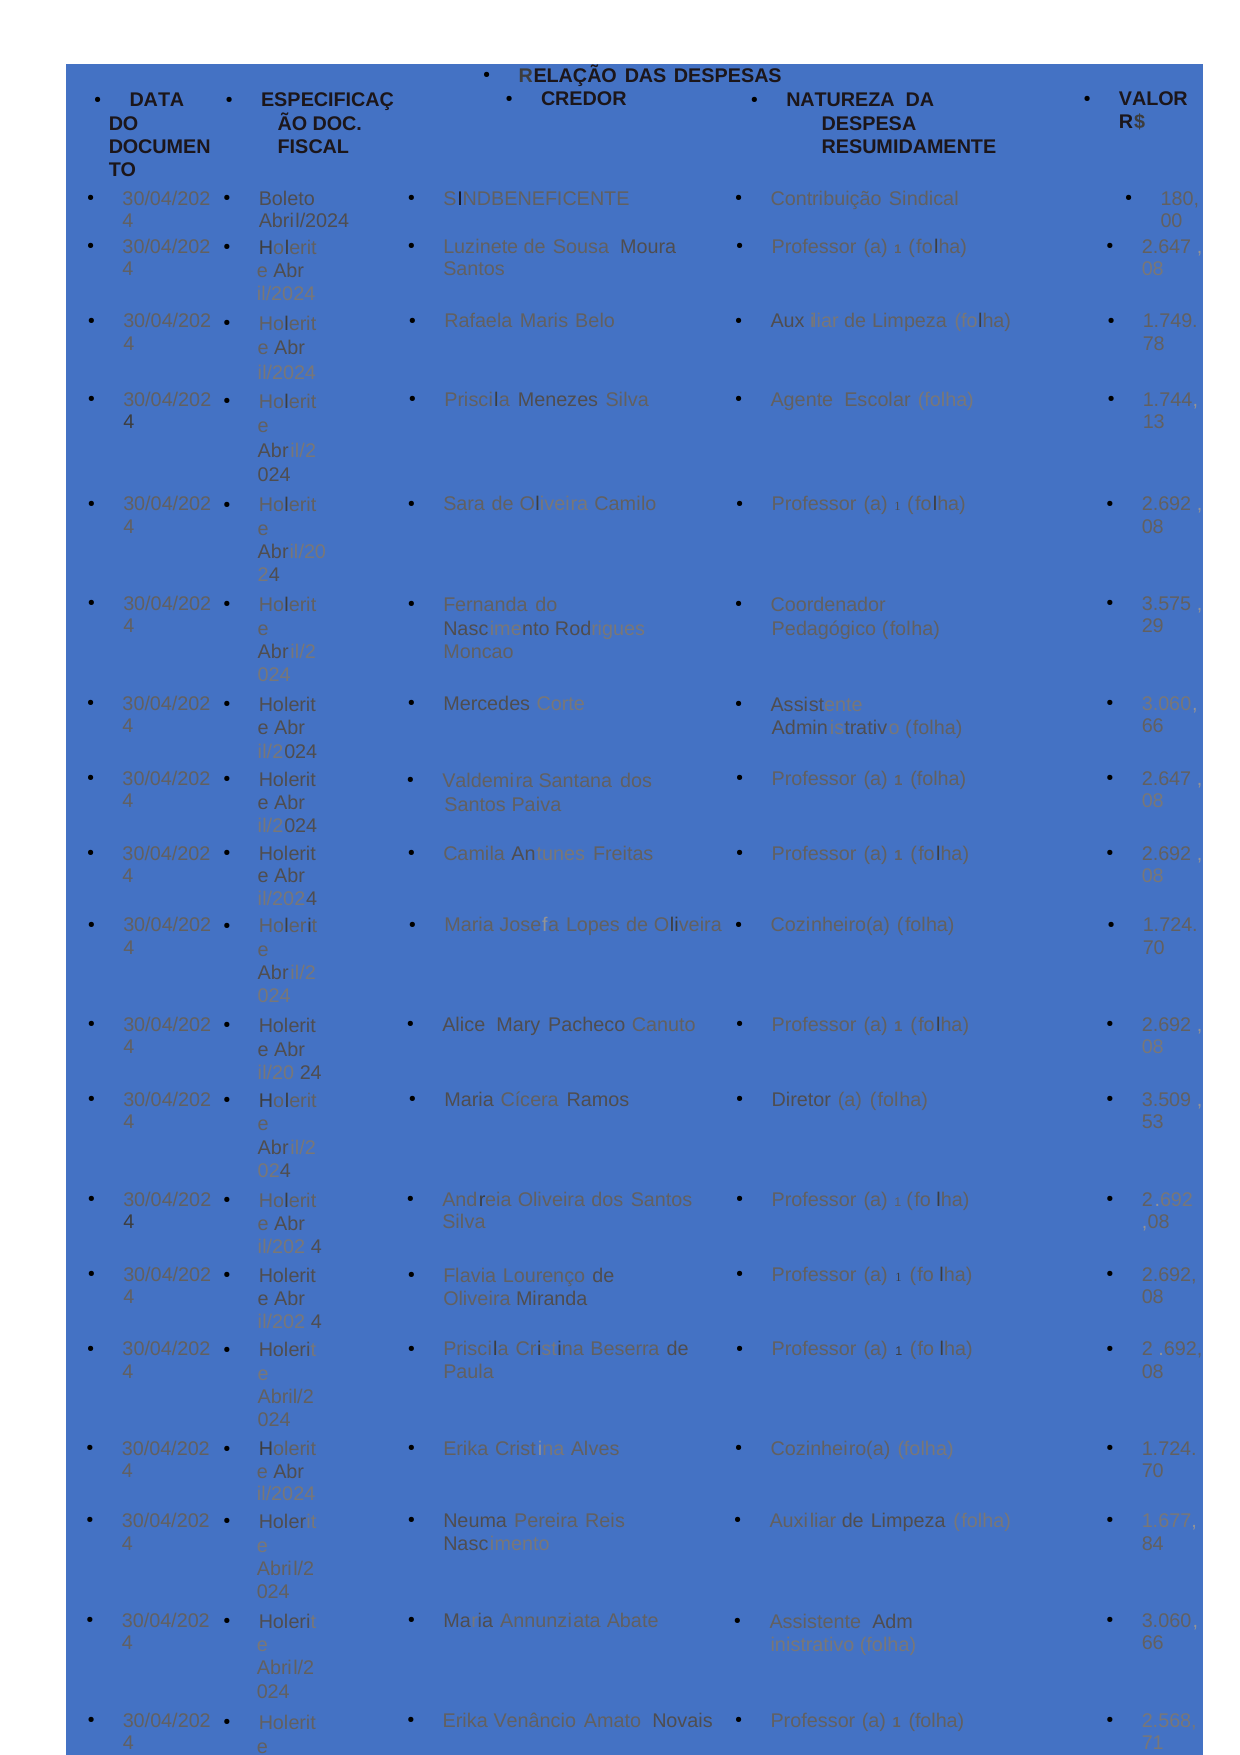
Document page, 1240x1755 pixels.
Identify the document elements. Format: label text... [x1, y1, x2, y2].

table_cell Fernanda do Nascimento Rodrigues Moncao [402, 593, 730, 692]
table_cell 1.724.70 [1029, 1438, 1203, 1510]
table_cell Professor (a) 1 (fo lha) [730, 1338, 1029, 1438]
table_cell Maria Annunziata Abate [402, 1609, 730, 1709]
table_cell Professor (a) 1 (folha) [730, 1014, 1029, 1089]
table_cell 180,00 [1029, 188, 1203, 235]
table_cell Valdemira Santana dos Santos Paiva [402, 767, 730, 842]
table_cell 30/04/2024 [66, 1510, 218, 1609]
table_cell 1.744,13 [1029, 388, 1203, 493]
table_cell Cozinheiro(a) (folha) [730, 914, 1029, 1014]
table_cell 30/04/2024 [66, 1609, 218, 1709]
table_cell 3.575 ,29 [1029, 593, 1203, 692]
table_cell Professor (a) 1 (folha) [730, 493, 1029, 593]
table_cell ESPECIFICAÇÃO DOC. FISCAL [218, 88, 402, 188]
table_cell Flavia Lourenço de Oliveira Miranda [402, 1263, 730, 1338]
table_cell 30/04/2024 [66, 1014, 218, 1089]
table_cell 30/04/2024 [66, 1263, 218, 1338]
table_cell VALOR R$ [1029, 88, 1203, 188]
table_cell Mercedes Corte [402, 692, 730, 767]
table_cell Holerite Abril/2024 [218, 1338, 402, 1438]
table_cell SINDBENEFICENTE [402, 188, 730, 235]
table_cell 2 .692,08 [1029, 1338, 1203, 1438]
table_cell Assistente Administrativo (folha) [730, 692, 1029, 767]
table_cell Holerite Abr il/20 24 [218, 1014, 402, 1089]
table_cell Professor (a) 1 (fo lha) [730, 1188, 1029, 1263]
table_cell Holerite Abr il/2024 [218, 767, 402, 842]
table_cell CREDOR [402, 88, 730, 188]
table_cell 30/04/2024 [66, 493, 218, 593]
table_cell 2.647 ,08 [1029, 235, 1203, 310]
table_cell Maria Josefa Lopes de Oliveira [402, 914, 730, 1014]
table_cell Camila Antunes Freitas [402, 842, 730, 914]
table_cell Holerite Abr il/202 4 [218, 1263, 402, 1338]
table_cell Professor (a) 1 (folha) [730, 1709, 1029, 1755]
table_cell Diretor (a) (folha) [730, 1089, 1029, 1188]
table_cell Professor (a) 1 (folha) [730, 235, 1029, 310]
table_cell Andreia Oliveira dos Santos Silva [402, 1188, 730, 1263]
table_cell 2.568,71 [1029, 1709, 1203, 1755]
table_cell Boleto Abril/2024 [218, 188, 402, 235]
table_cell 2.692 ,08 [1029, 1188, 1203, 1263]
table_cell Maria Cícera Ramos [402, 1089, 730, 1188]
table_cell Holerite Abr il/2024 [218, 842, 402, 914]
table_cell Holerite Abril/2024 [218, 1709, 402, 1755]
table_cell Assistente Adm inistrativo (folha) [730, 1609, 1029, 1709]
table_cell Holerite Abr il/2024 [218, 310, 402, 388]
table_cell 2.692 ,08 [1029, 1014, 1203, 1089]
table_cell 30/04/2024 [66, 1188, 218, 1263]
table_cell 2.692,08 [1029, 1263, 1203, 1338]
table_cell 30/04/2024 [66, 1338, 218, 1438]
table_cell Erika Venâncio Amato Novais [402, 1709, 730, 1755]
table_cell Professor (a) 1 (fo lha) [730, 1263, 1029, 1338]
table_cell 3.060,66 [1029, 692, 1203, 767]
table_cell 30/04/2024 [66, 1709, 218, 1755]
table_cell Holerite Abr il/2024 [218, 692, 402, 767]
table_cell 2.647 ,08 [1029, 767, 1203, 842]
table_cell Holerite Abril/2024 [218, 388, 402, 493]
table_cell 30/04/2024 [66, 914, 218, 1014]
table_cell 3.509 ,53 [1029, 1089, 1203, 1188]
table_cell Holerite Abr il/2024 [218, 235, 402, 310]
table_cell 30/04/2024 [66, 188, 218, 235]
table_cell Holerite Abril/2024 [218, 1609, 402, 1709]
table_cell Auxiliar de Limpeza (folha) [730, 1510, 1029, 1609]
table_cell Priscila Cristina Beserra de Paula [402, 1338, 730, 1438]
table_cell 1.749.78 [1029, 310, 1203, 388]
table_cell 30/04/2024 [66, 310, 218, 388]
table_cell Erika Cristina Alves [402, 1438, 730, 1510]
table_cell Luzinete de Sousa Moura Santos [402, 235, 730, 310]
table_cell Alice Mary Pacheco Canuto [402, 1014, 730, 1089]
table_cell Neuma Pereira Reis Nascimento [402, 1510, 730, 1609]
table_cell 30/04/2024 [66, 692, 218, 767]
table_cell NATUREZA DA DESPESA RESUMIDAMENTE [730, 88, 1029, 188]
table_cell Professor (a) 1 (folha) [730, 842, 1029, 914]
table_cell Holerite Abril/2024 [218, 593, 402, 692]
table_cell 30/04/2024 [66, 767, 218, 842]
table_cell 30/04/2024 [66, 593, 218, 692]
table_cell 30/04/2024 [66, 388, 218, 493]
table_cell 2.692 ,08 [1029, 842, 1203, 914]
table_cell 30/04/2024 [66, 1089, 218, 1188]
table_cell Contribuição Sindical [730, 188, 1029, 235]
table_cell Holerite Abr il/2024 [218, 1438, 402, 1510]
table_cell Holerite Abril/2024 [218, 914, 402, 1014]
table_cell Aux iliar de Limpeza (folha) [730, 310, 1029, 388]
table_cell Priscila Menezes Silva [402, 388, 730, 493]
table_cell Holerite Abril/2024 [218, 1089, 402, 1188]
table_cell Cozinheiro(a) (folha) [730, 1438, 1029, 1510]
table_cell 1.677,84 [1029, 1510, 1203, 1609]
table_cell Rafaela Maris Belo [402, 310, 730, 388]
table_cell Professor (a) 1 (folha) [730, 767, 1029, 842]
table_cell 1.724.70 [1029, 914, 1203, 1014]
table_cell DATA DO DOCUMENTO [66, 88, 218, 188]
table_cell Holerite Abril/2024 [218, 1510, 402, 1609]
table_cell Holerite Abril/2024 [218, 493, 402, 593]
table_cell 3.060,66 [1029, 1609, 1203, 1709]
table_cell Coordenador Pedagógico (folha) [730, 593, 1029, 692]
table_cell Holerite Abr il/202 4 [218, 1188, 402, 1263]
table_cell Agente Escolar (folha) [730, 388, 1029, 493]
table_cell 30/04/2024 [66, 842, 218, 914]
table_cell 30/04/2024 [66, 1438, 218, 1510]
table_cell Sara de Oliveira Camilo [402, 493, 730, 593]
table_cell 30/04/2024 [66, 235, 218, 310]
table_cell 2.692 ,08 [1029, 493, 1203, 593]
table_header RELAÇÃO DAS DESPESAS [66, 64, 1203, 88]
